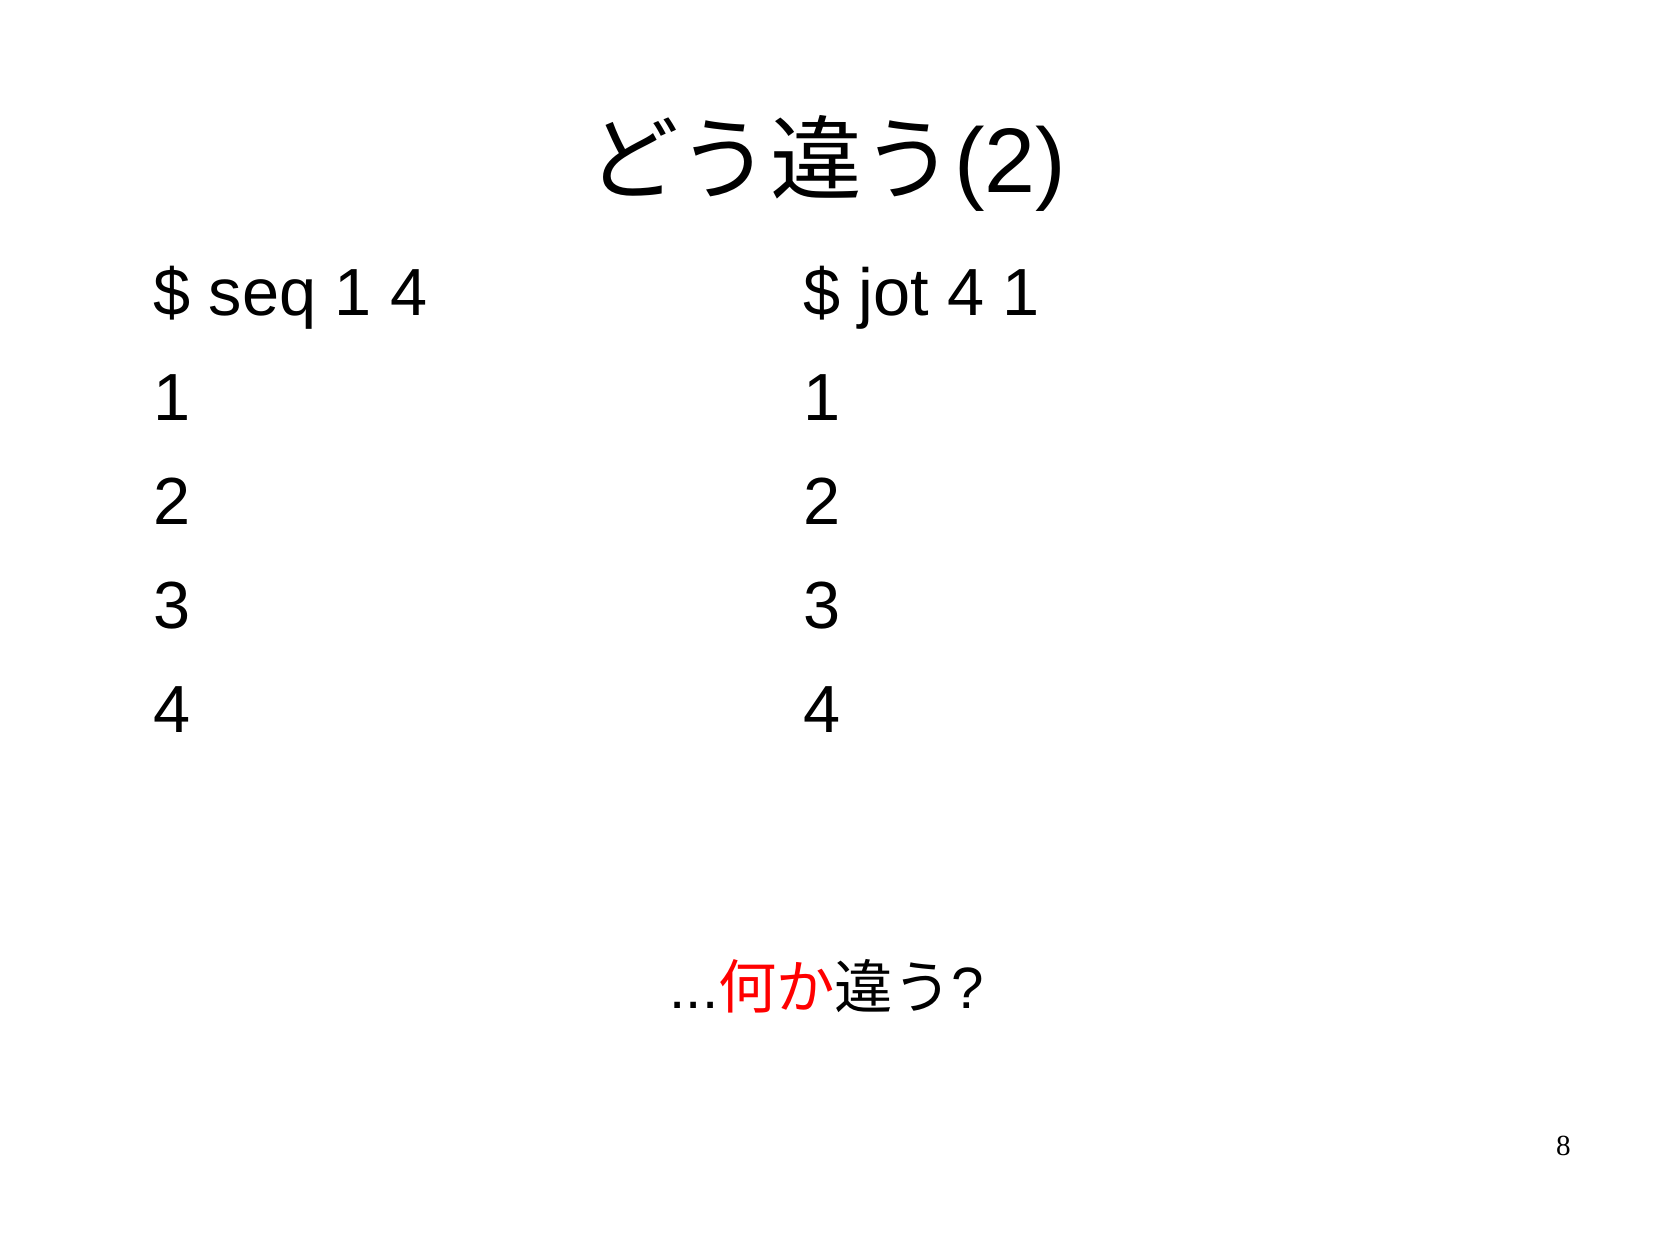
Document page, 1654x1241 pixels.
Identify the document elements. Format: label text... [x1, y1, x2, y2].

list $ jot 4 1 1 2 3 4 [732, 255, 1477, 780]
list $ seq 1 4 1 2 3 4 [82, 255, 732, 780]
title ...何か違う? [82, 879, 1571, 1087]
title どう違う(2) [82, 49, 1571, 257]
